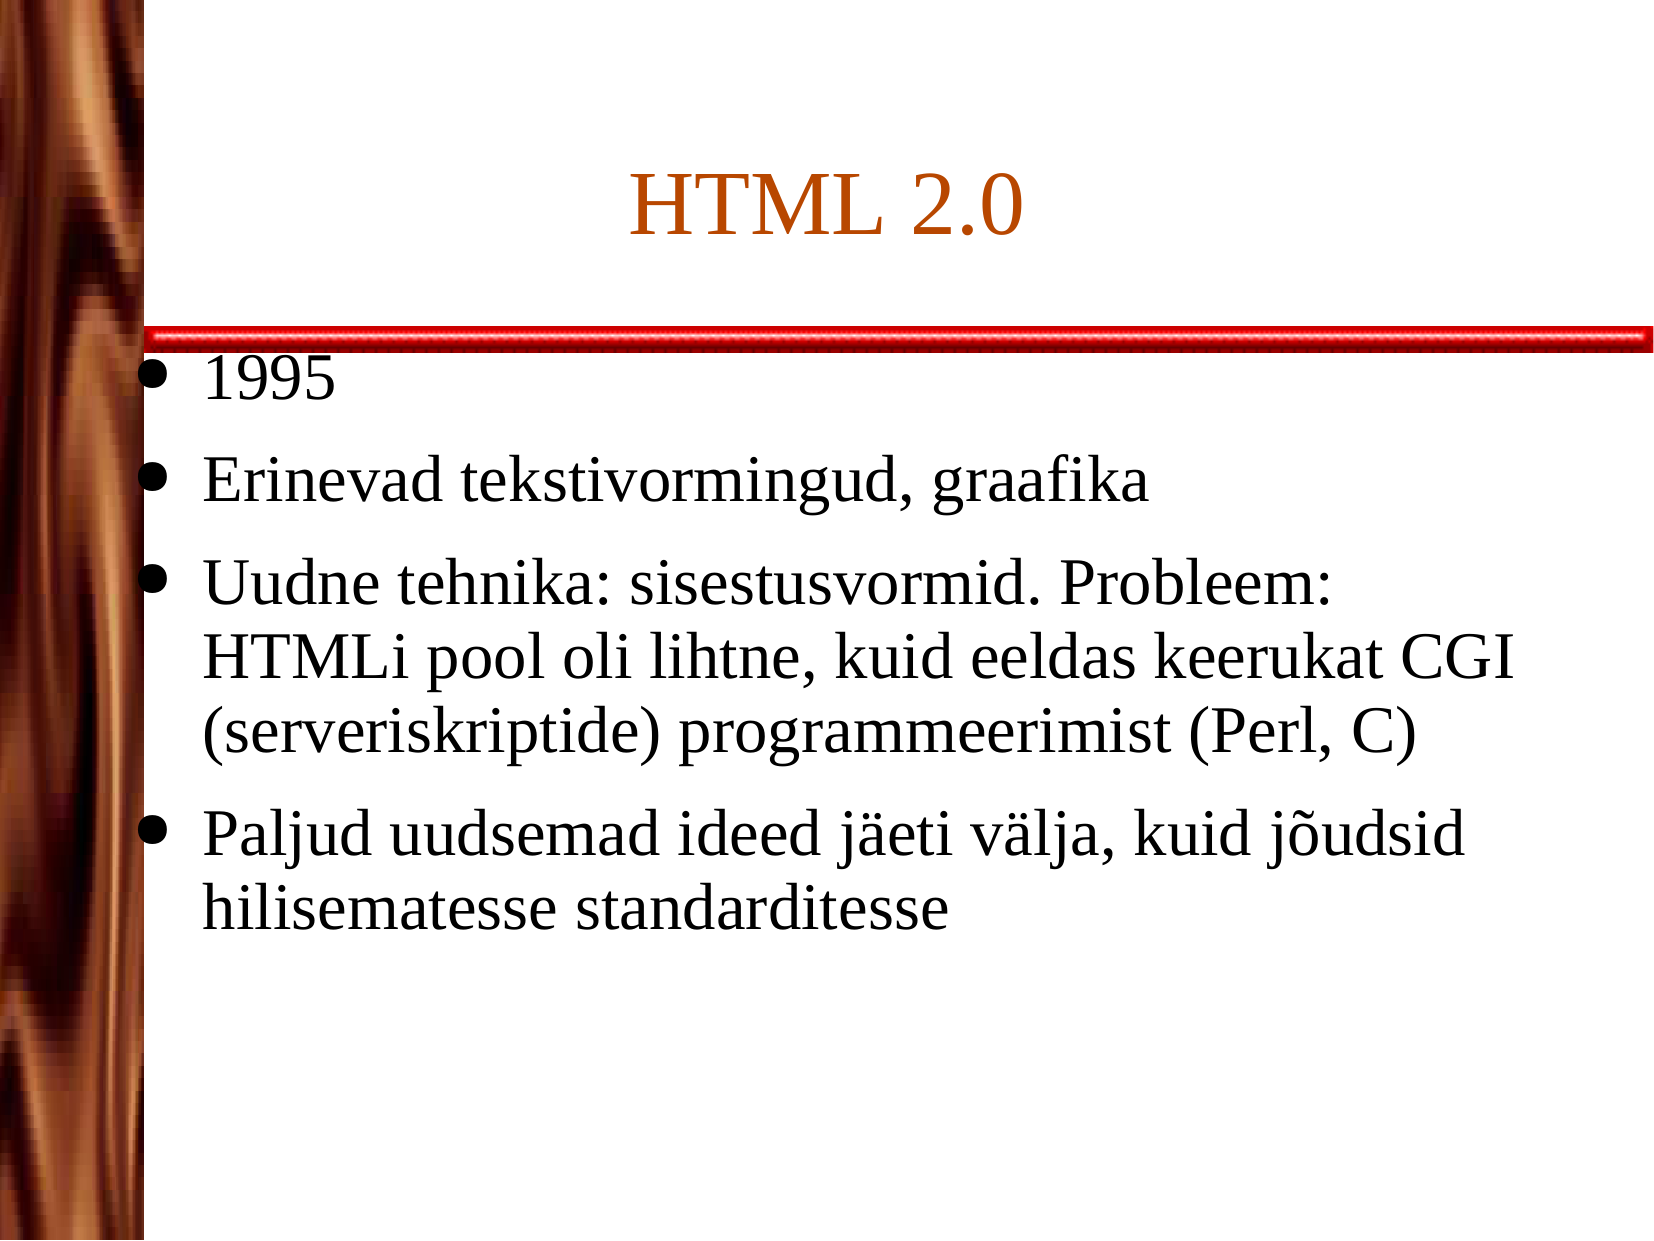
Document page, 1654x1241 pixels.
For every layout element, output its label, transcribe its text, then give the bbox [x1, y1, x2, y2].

list 1995 Erinevad tekstivormingud, graafika Uudne tehnika: sisestusvormid. Probleem: HTMLi pool oli lihtne, kuid eeldas keerukat CGI (serveriskriptide) programmeerimist (Perl, C) Paljud uudsemad ideed jäeti välja, kuid jõudsid hilisematesse standarditesse [121, 344, 1533, 1126]
picture [0, 0, 1654, 1240]
title HTML 2.0 [121, 100, 1533, 312]
